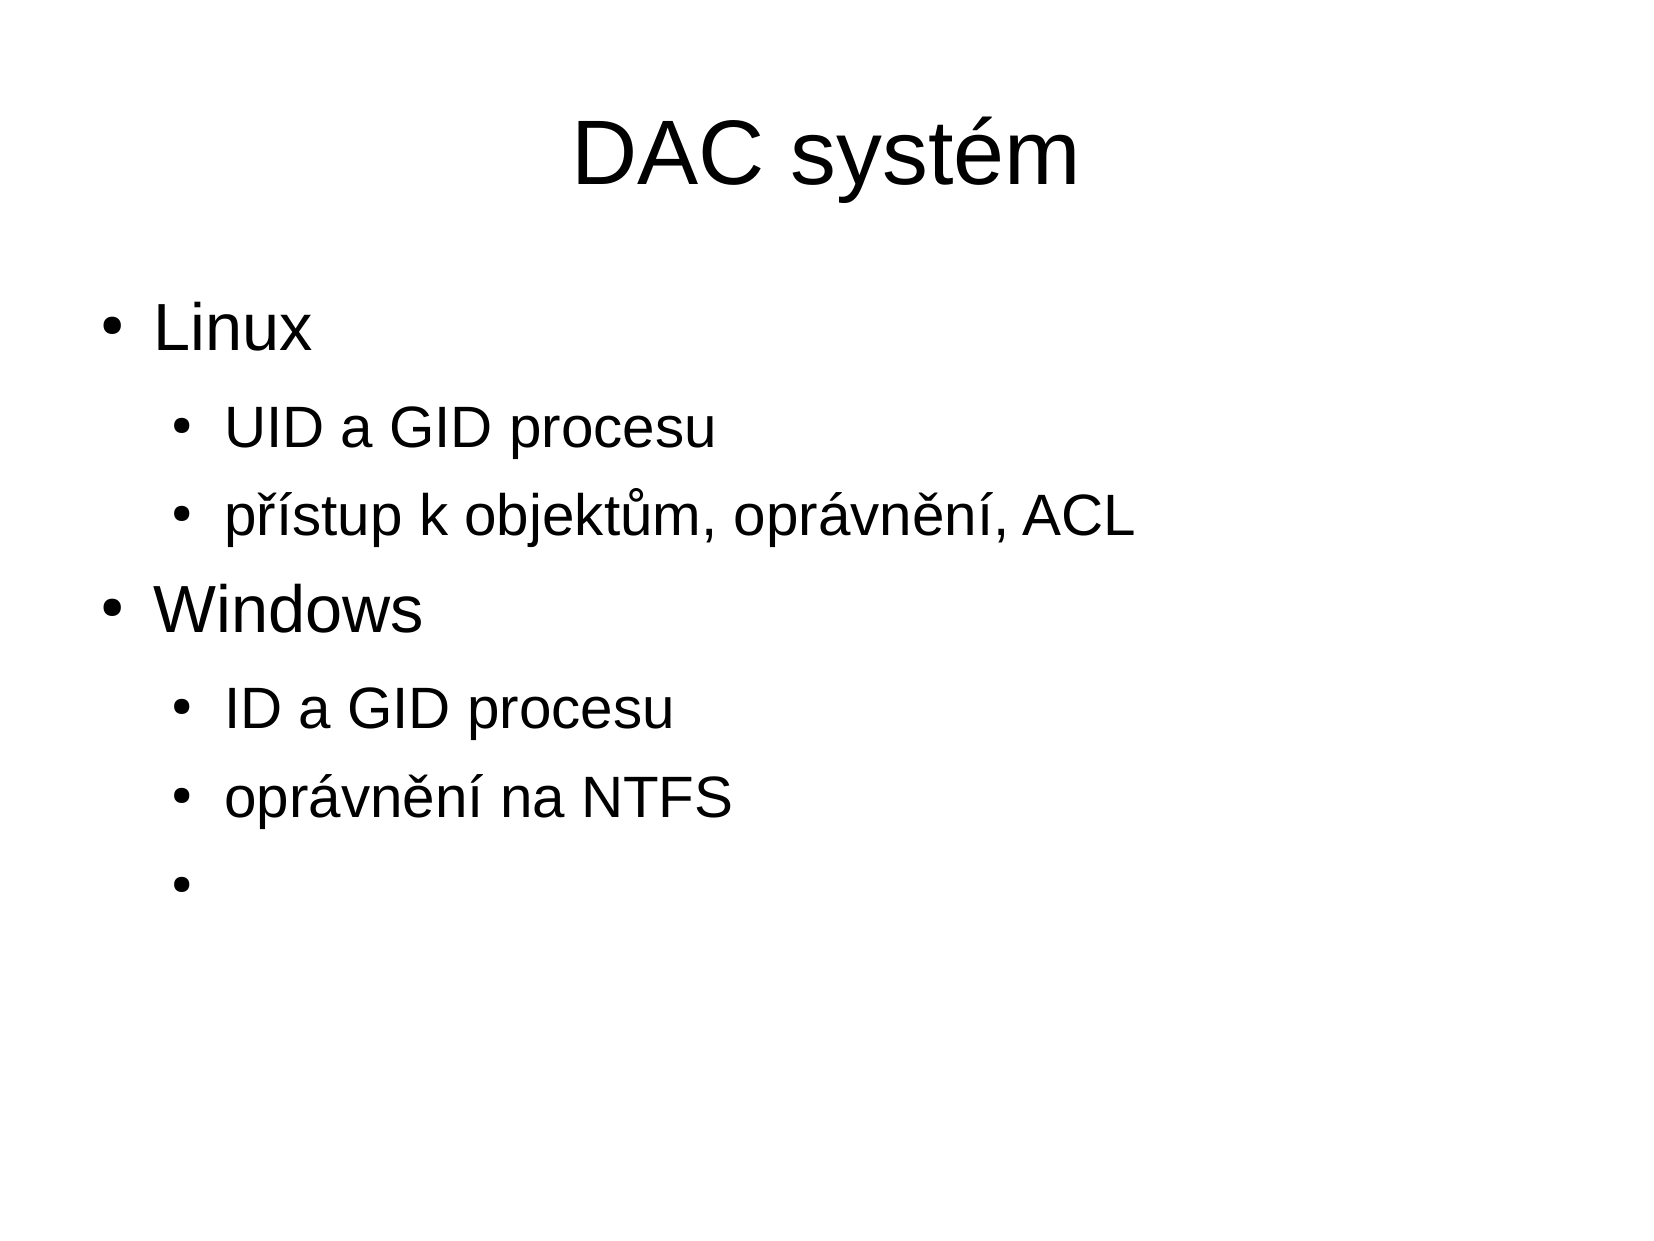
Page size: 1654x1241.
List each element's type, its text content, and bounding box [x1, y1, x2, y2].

title DAC systém [82, 49, 1571, 257]
list Linux UID a GID procesu přístup k objektům, oprávnění, ACL Windows ID a GID procesu oprávnění na NTFS [82, 290, 1571, 1109]
